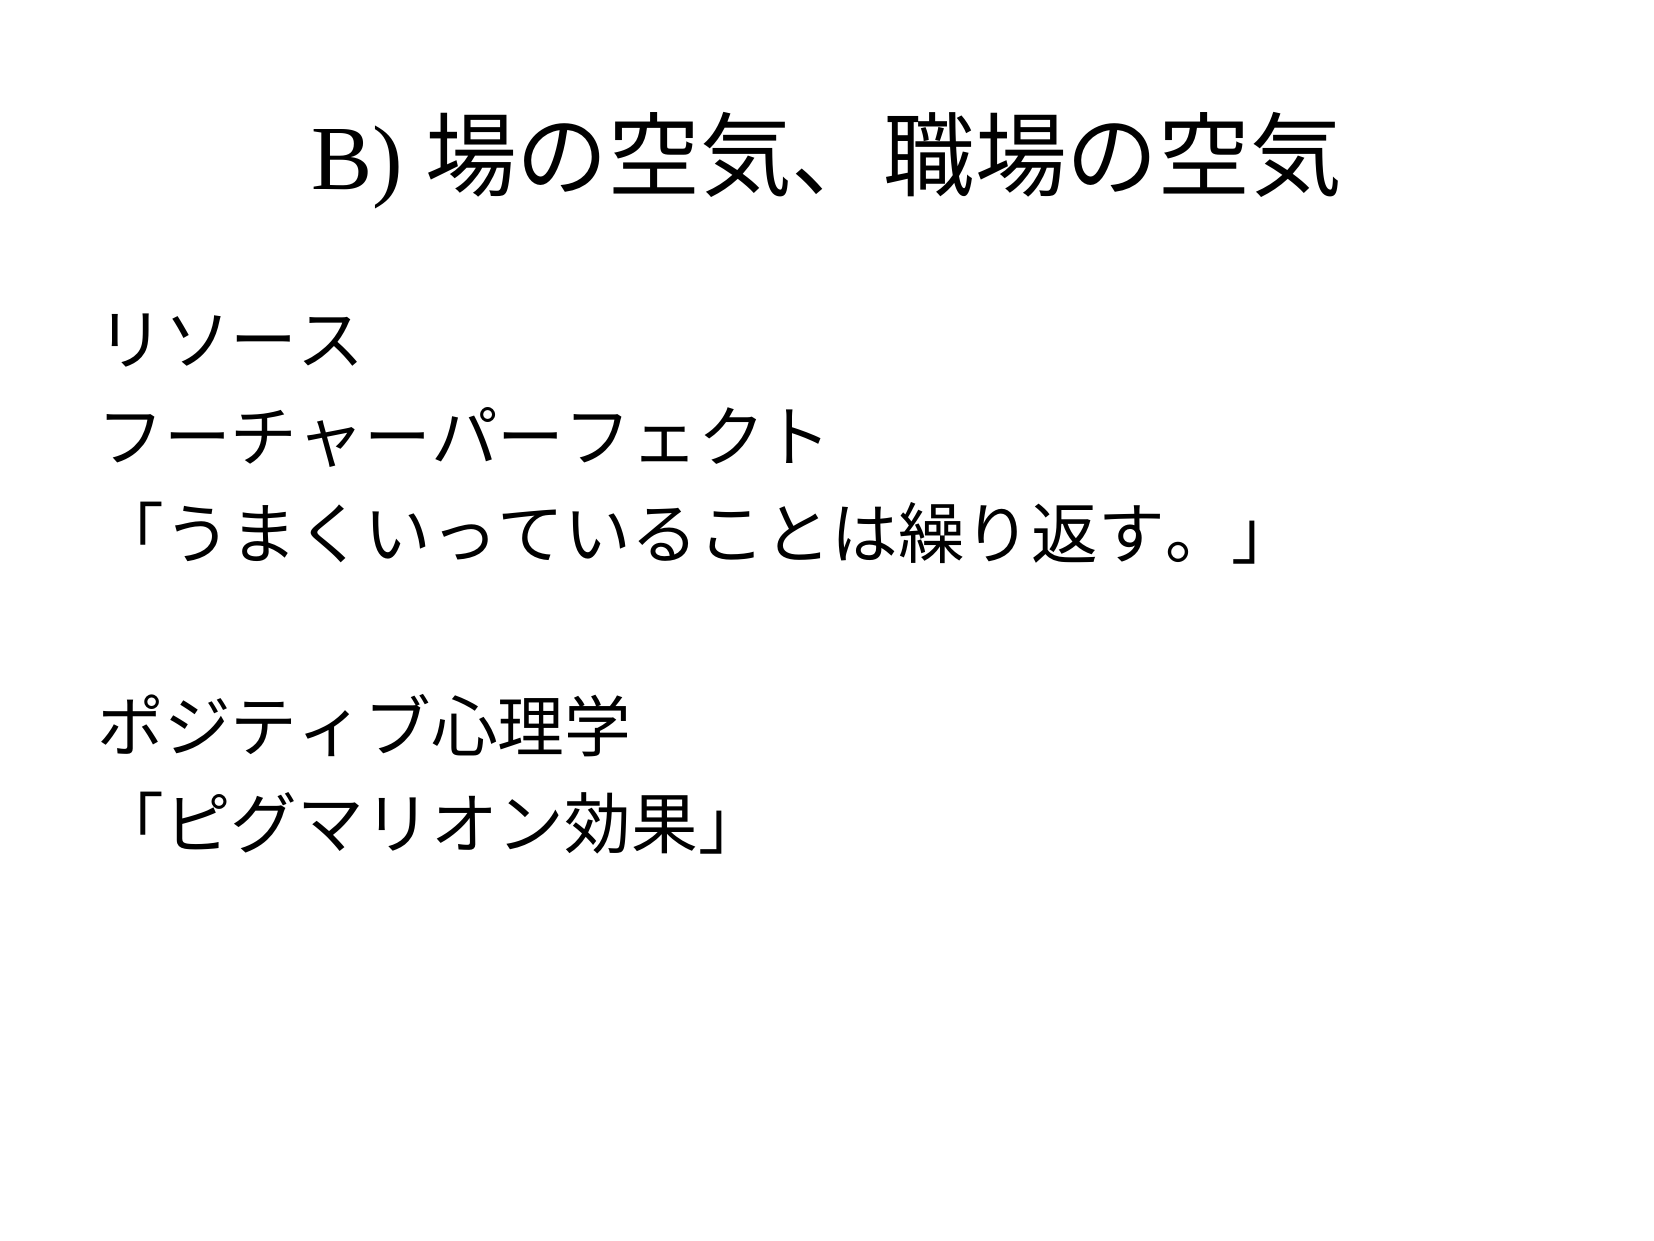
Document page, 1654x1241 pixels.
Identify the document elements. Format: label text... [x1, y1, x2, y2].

list リソース フーチャーパーフェクト 「うまくいっていることは繰り返す。」 ポジティブ心理学 「ピグマリオン効果」 [82, 290, 1571, 1010]
title B)場の空気、職場の空気 [82, 49, 1571, 257]
